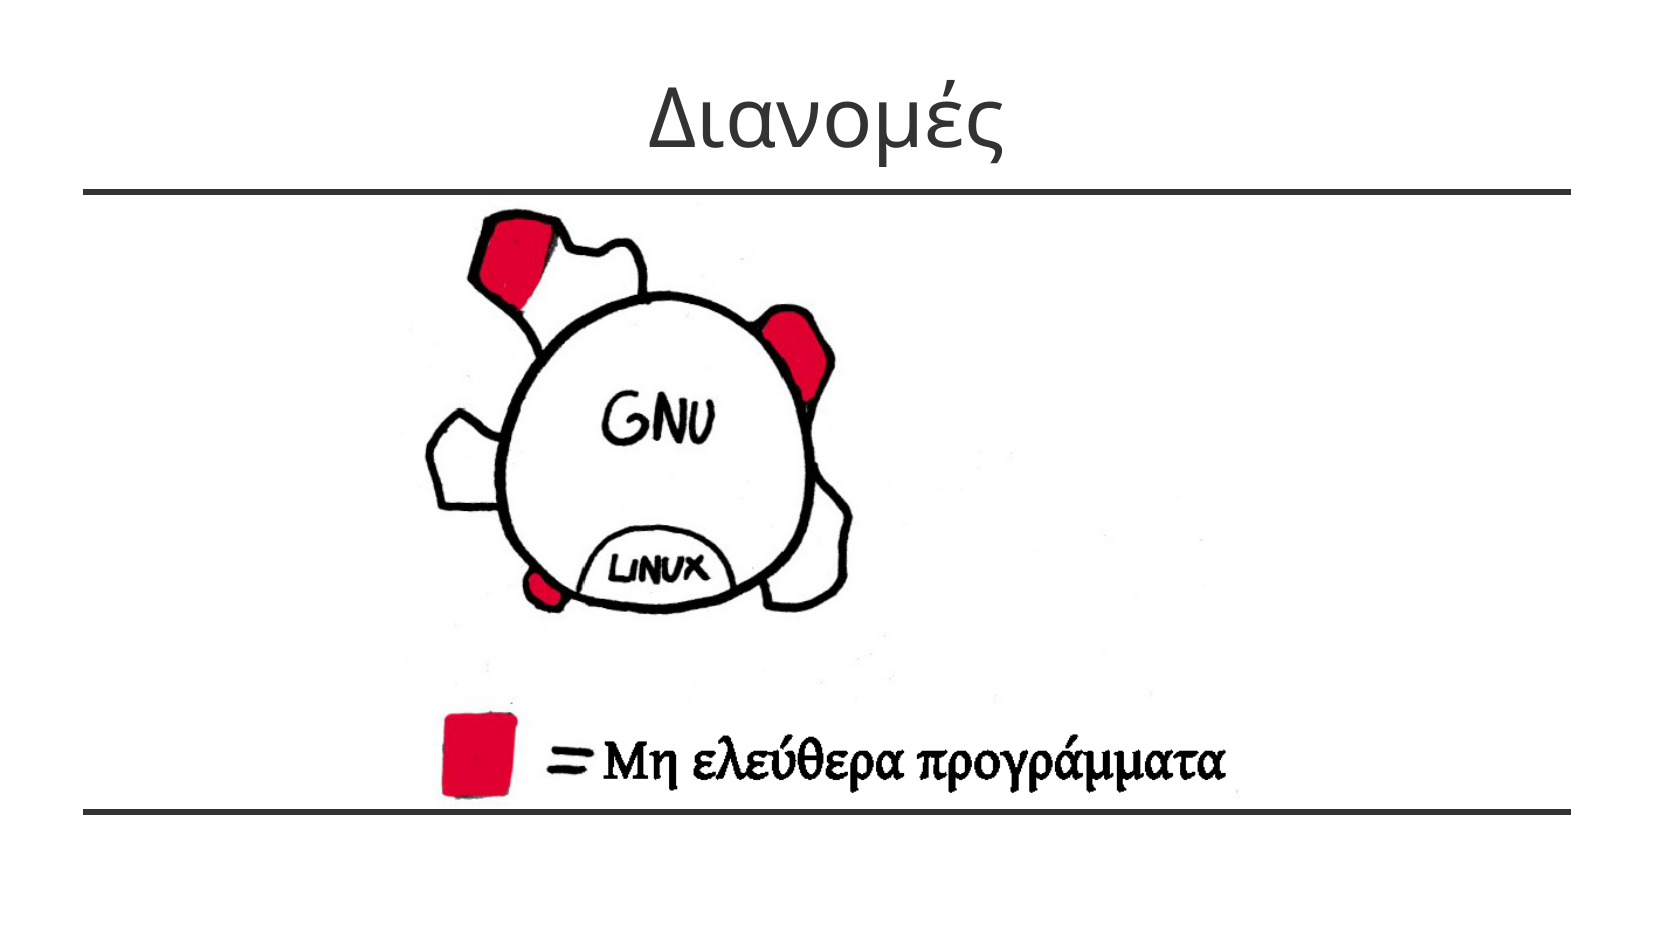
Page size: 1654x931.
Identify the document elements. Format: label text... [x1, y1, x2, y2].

title Διανομές [82, 37, 1571, 189]
picture [399, 815, 1255, 821]
picture [399, 195, 1255, 809]
